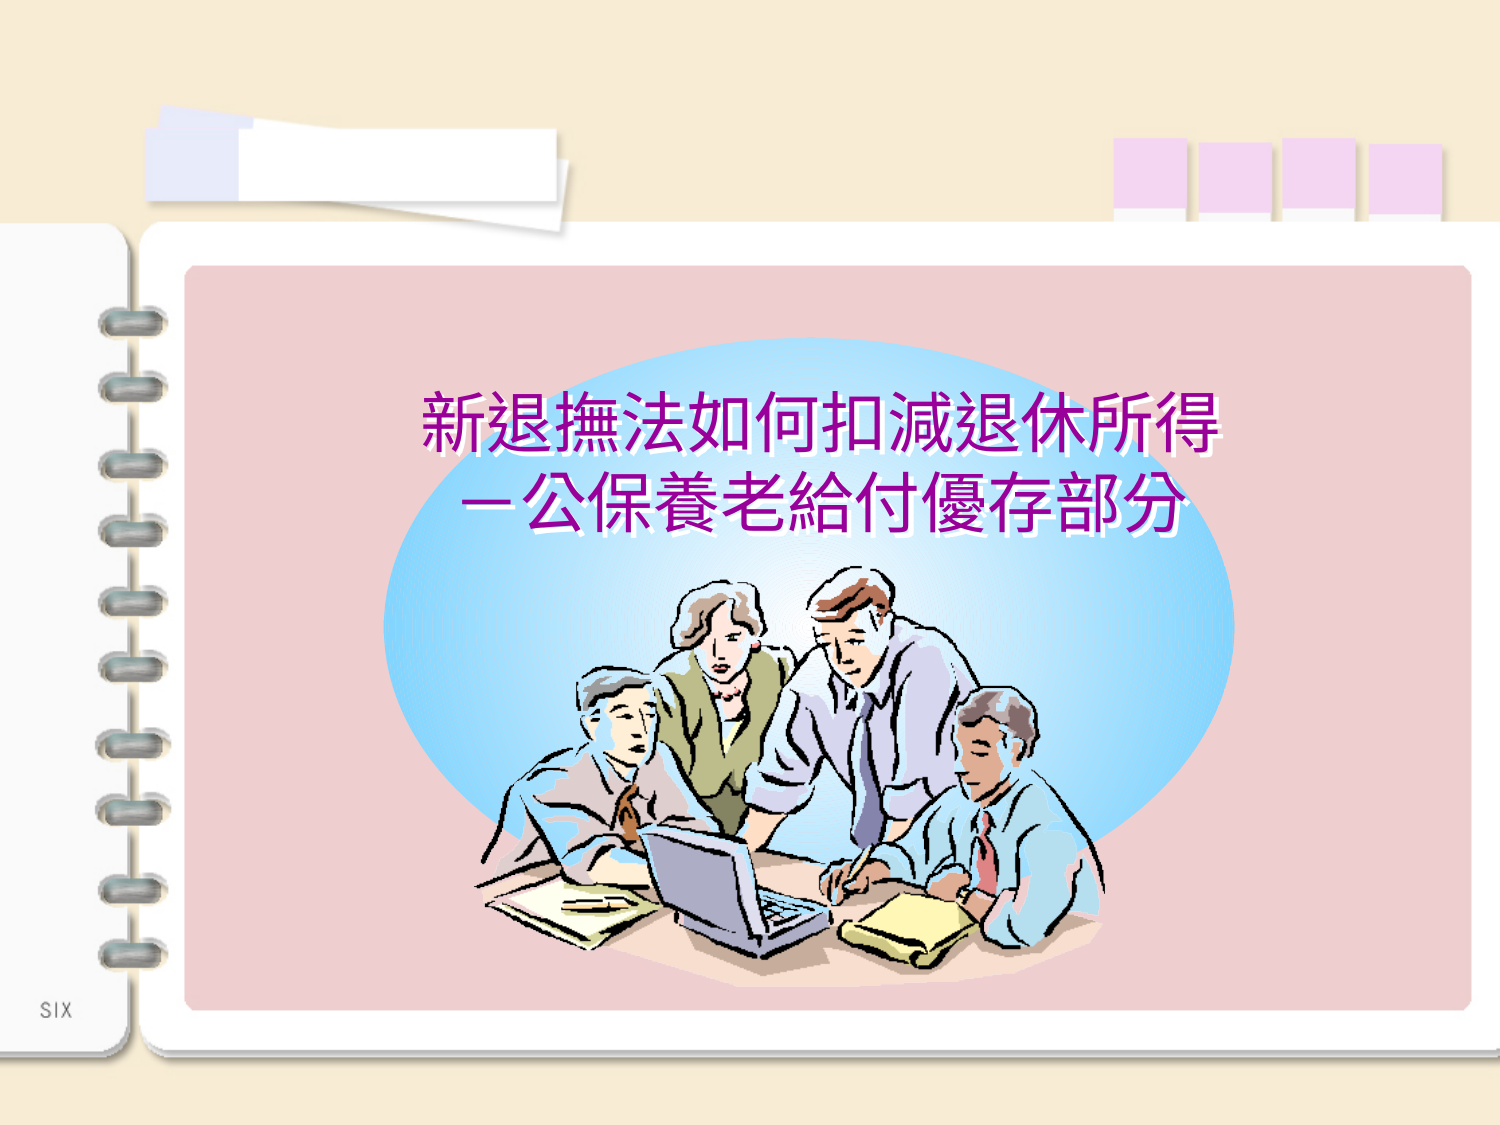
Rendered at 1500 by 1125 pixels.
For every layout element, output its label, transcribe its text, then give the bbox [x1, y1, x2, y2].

text_box [679, 526, 691, 531]
title 新退撫法如何扣減退休所得 －公保養老給付優存部分 [336, 373, 1305, 504]
text_box [606, 337, 1012, 373]
text_box [962, 507, 977, 514]
text_box [752, 519, 778, 526]
text_box [383, 504, 1235, 831]
text_box [1106, 504, 1112, 518]
text_box [776, 524, 783, 531]
text_box [1010, 504, 1028, 509]
text_box [828, 515, 842, 524]
text_box [941, 522, 950, 528]
text_box [713, 504, 739, 512]
text_box [538, 512, 547, 523]
picture [466, 562, 1112, 991]
text_box [941, 507, 952, 521]
text_box [608, 508, 615, 523]
